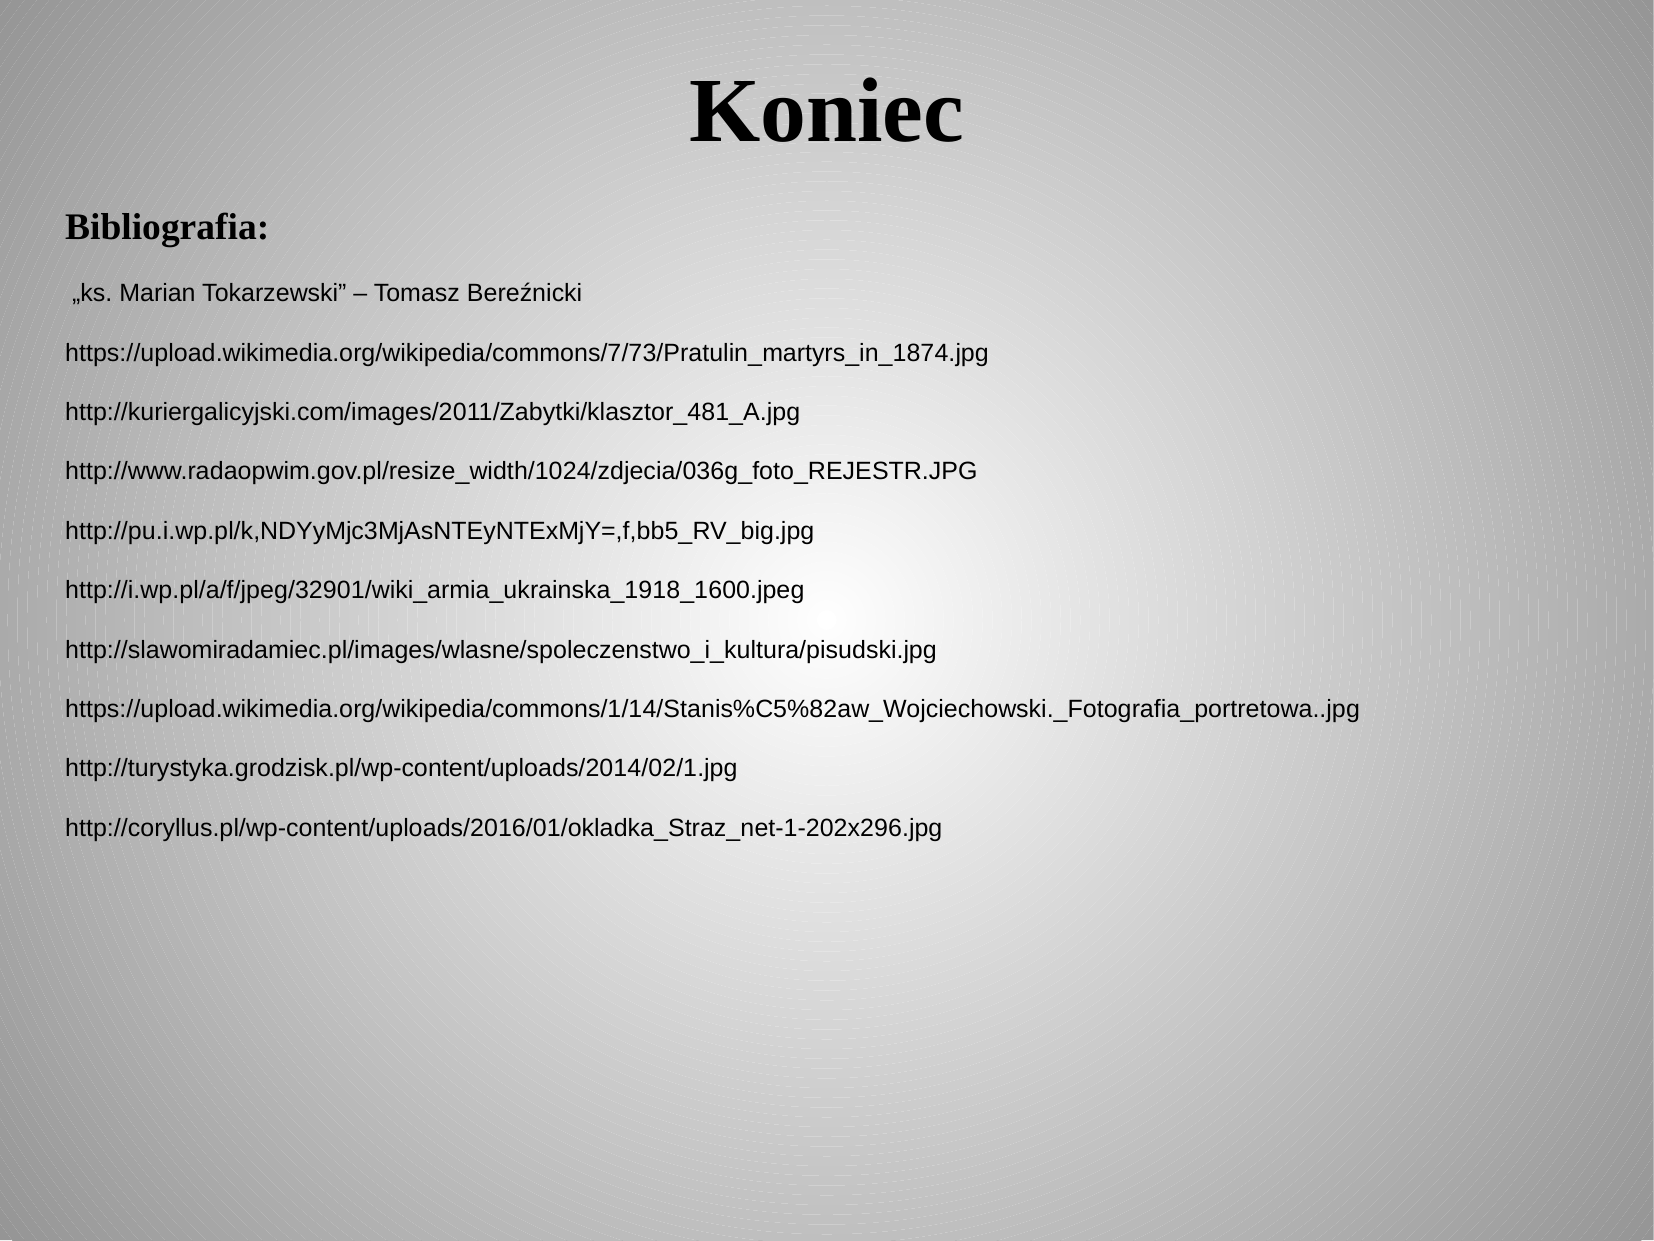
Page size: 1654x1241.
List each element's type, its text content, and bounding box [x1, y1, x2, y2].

list Bibliografia: „ks. Marian Tokarzewski” – Tomasz Bereźnicki https://upload.wikimedia.org/wikipedia/commons/7/73/Pratulin_martyrs_in_1874.jpg http://kuriergalicyjski.com/images/2011/Zabytki/klasztor_481_A.jpg http://www.radaopwim.gov.pl/resize_width/1024/zdjecia/036g_foto_REJESTR.JPG http://pu.i.wp.pl/k,NDYyMjc3MjAsNTEyNTExMjY=,f,bb5_RV_big.jpg http://i.wp.pl/a/f/jpeg/32901/wiki_armia_ukrainska_1918_1600.jpeg http://slawomiradamiec.pl/images/wlasne/spoleczenstwo_i_kultura/pisudski.jpg https://upload.wikimedia.org/wikipedia/commons/1/14/Stanis%C5%82aw_Wojciechowski._Fotografia_portretowa..jpg http://turystyka.grodzisk.pl/wp-content/uploads/2014/02/1.jpg http://coryllus.pl/wp-content/uploads/2016/01/okladka_Straz_net-1-202x296.jpg [65, 202, 1635, 1085]
title Koniec [82, 49, 1571, 202]
